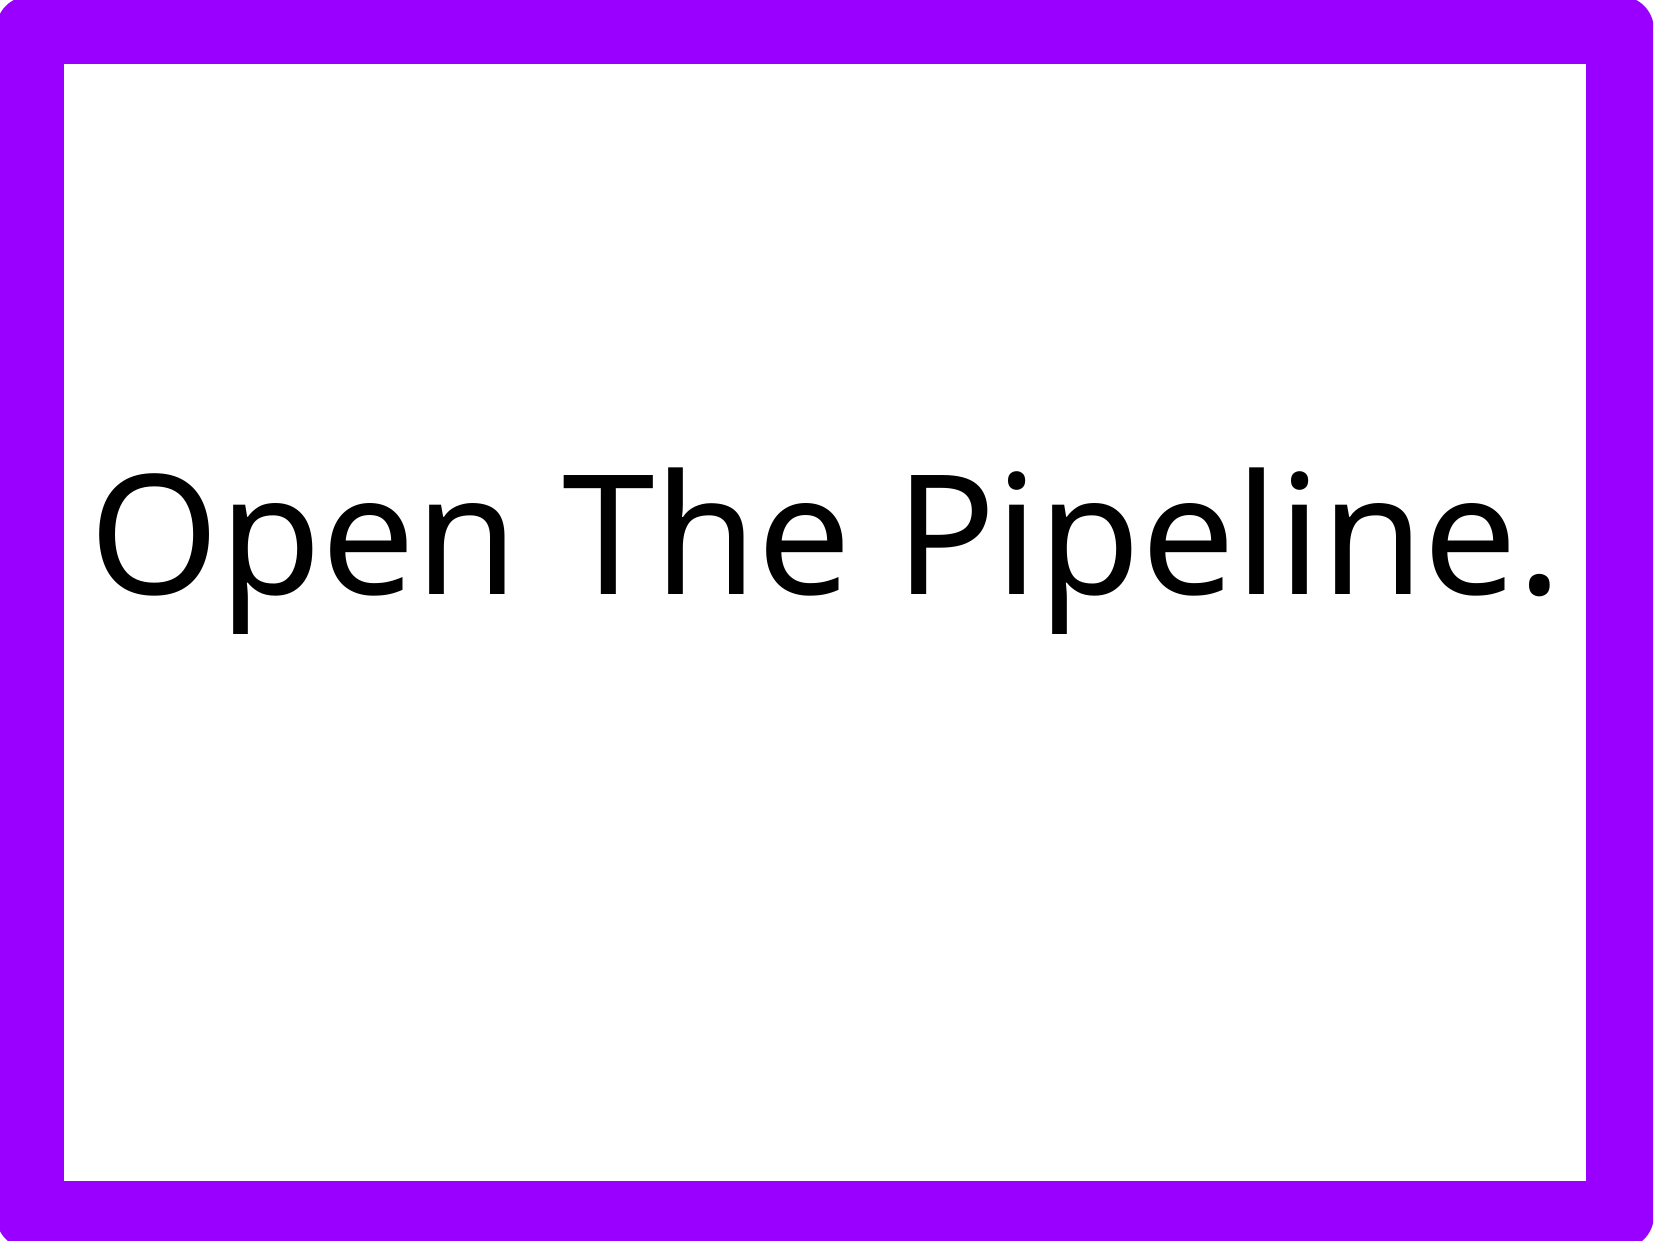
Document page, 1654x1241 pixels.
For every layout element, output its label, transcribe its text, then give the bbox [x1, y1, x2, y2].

text_box Open The Pipeline. [82, 49, 1571, 1010]
